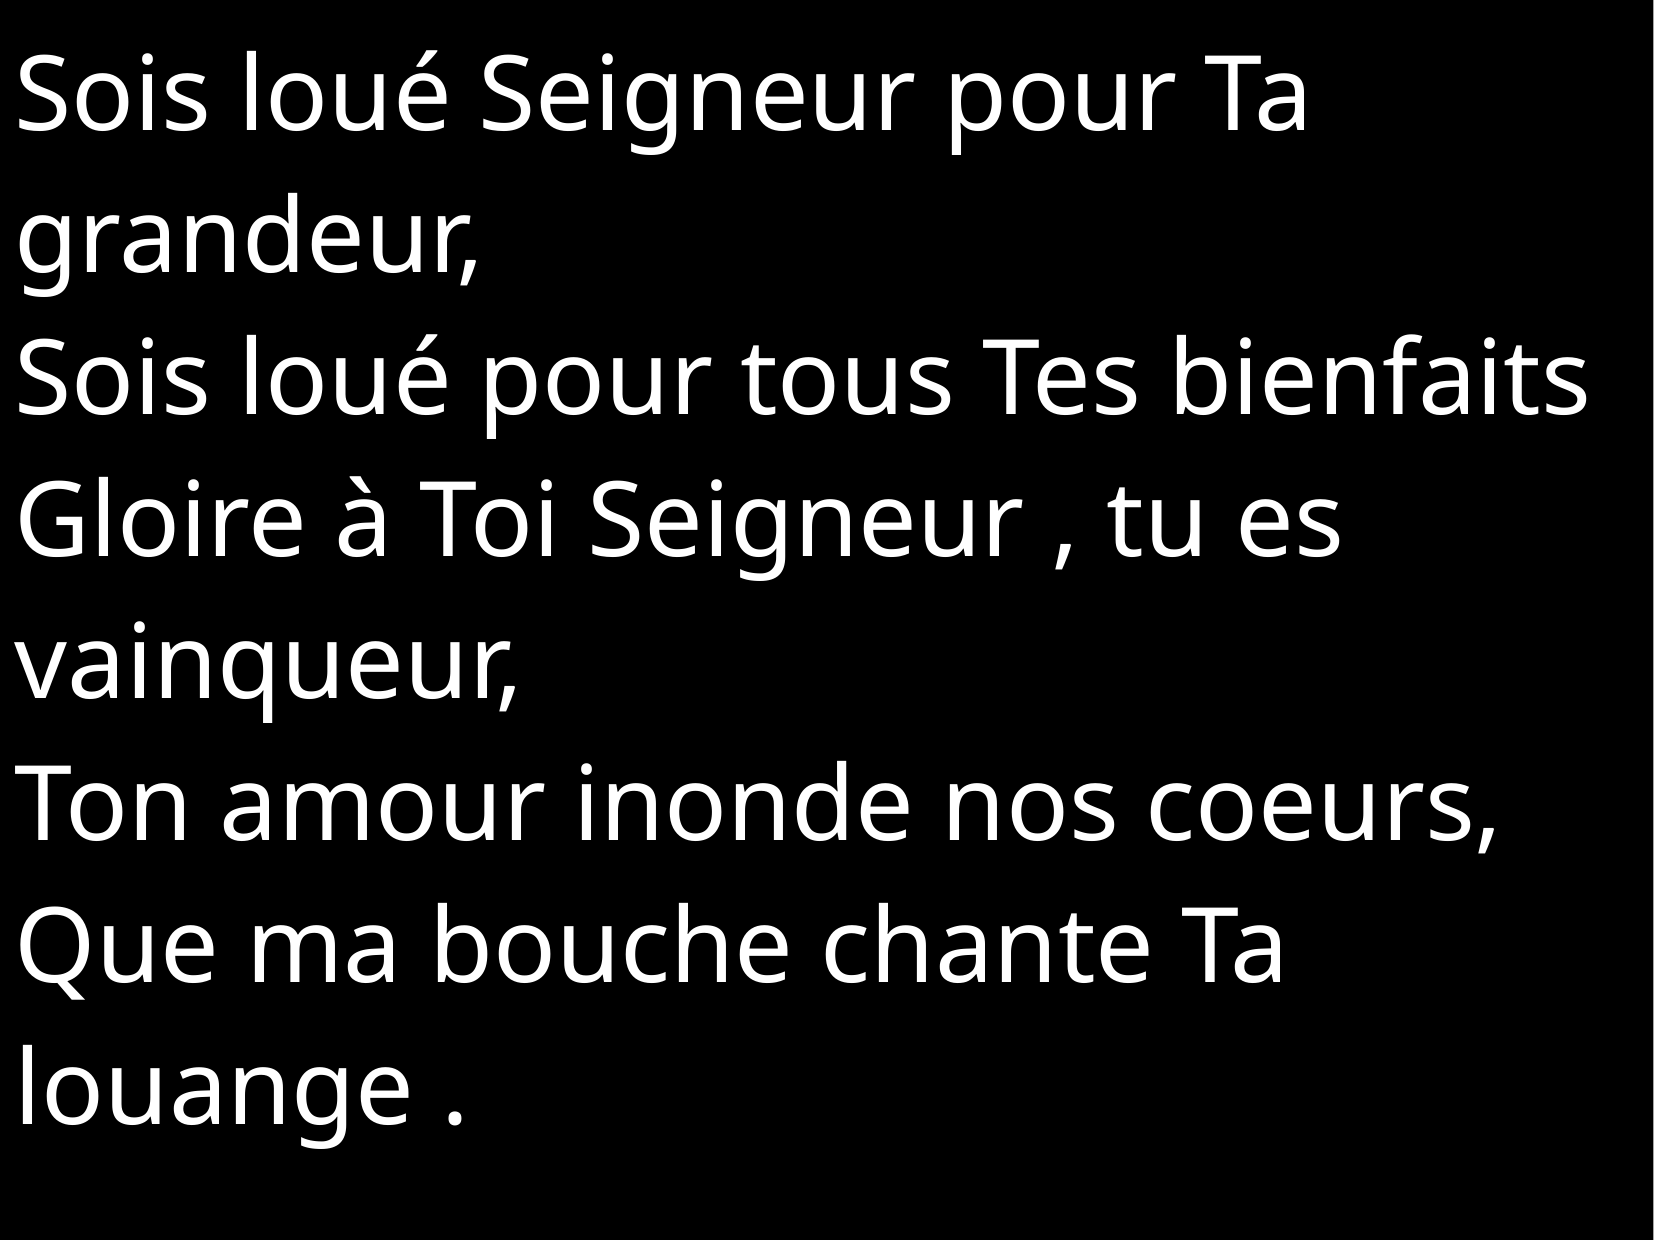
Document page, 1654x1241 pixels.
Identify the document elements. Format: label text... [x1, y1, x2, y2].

text_box Sois loué Seigneur pour Ta grandeur, Sois loué pour tous Tes bienfaits Gloire à Toi Seigneur , tu es vainqueur, Ton amour inonde nos coeurs, Que ma bouche chante Ta louange . . [0, 11, 1654, 1241]
